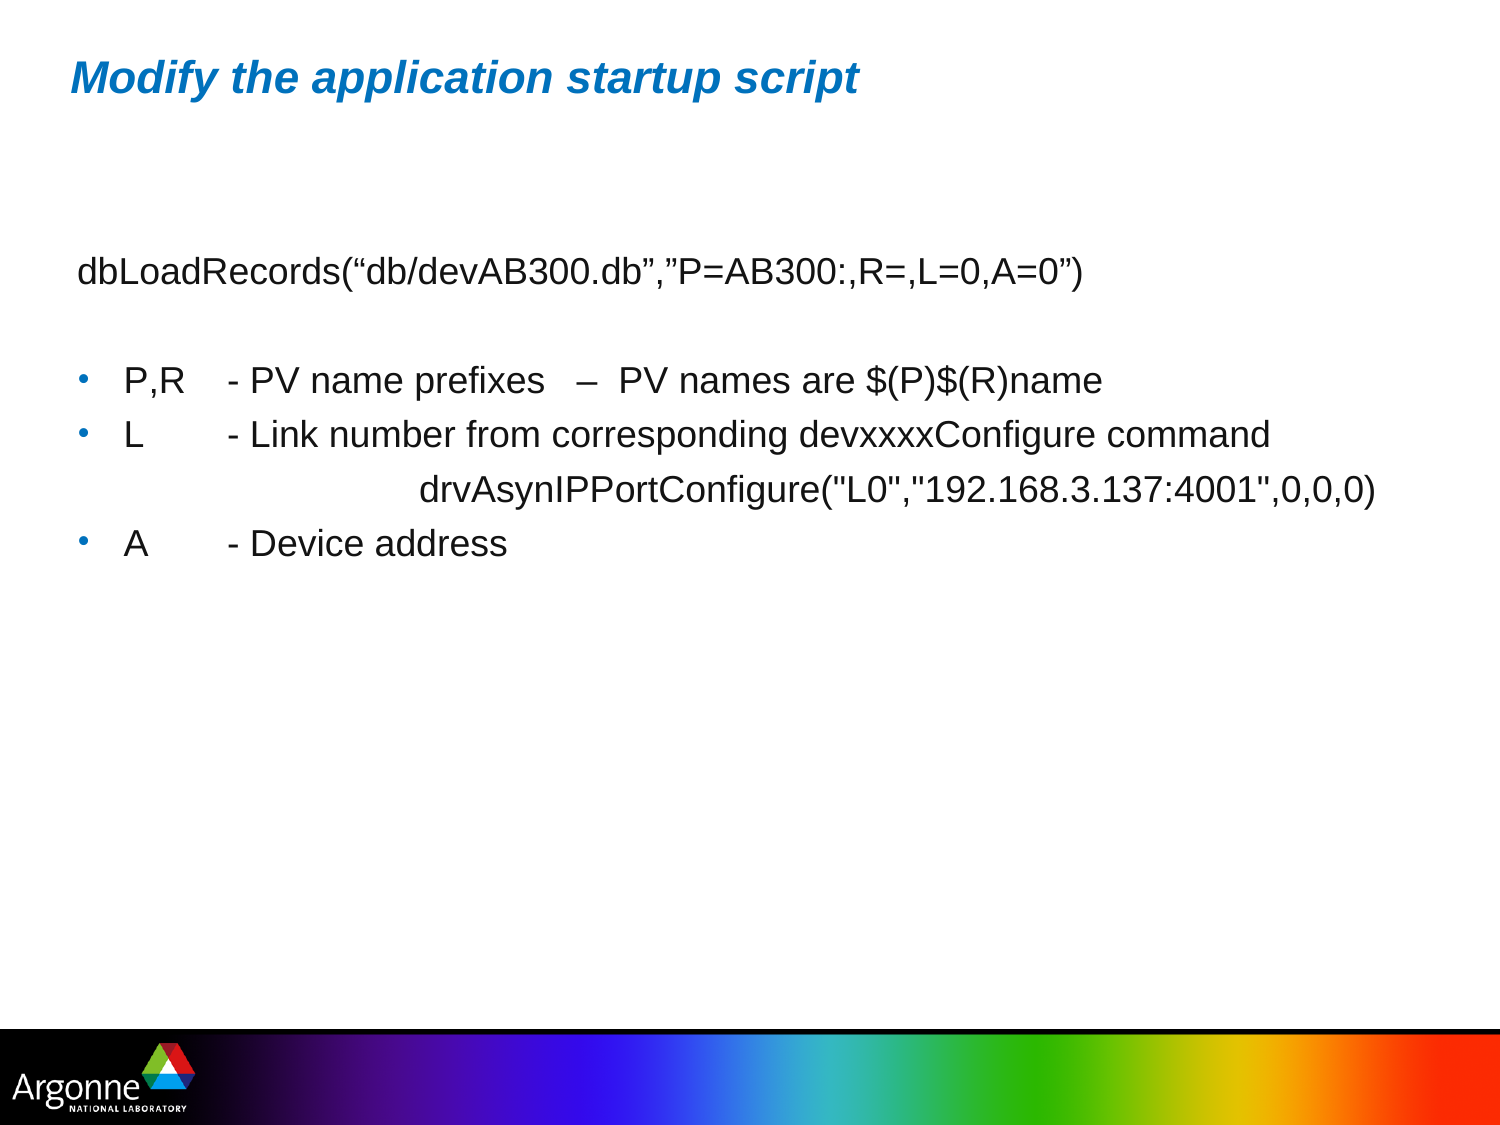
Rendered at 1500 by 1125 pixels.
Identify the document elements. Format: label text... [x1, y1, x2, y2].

picture [0, 1029, 1500, 1125]
title Modify the application startup script [55, 54, 1361, 112]
list dbLoadRecords(“db/devAB300.db”,”P=AB300:,R=,L=0,A=0”) P,R - PV name prefixes – PV names are $(P)$(R)name L - Link number from corresponding devxxxxConfigure command drvAsynIPPortConfigure("L0","192.168.3.137:4001",0,0,0) A - Device address [62, 239, 1475, 574]
